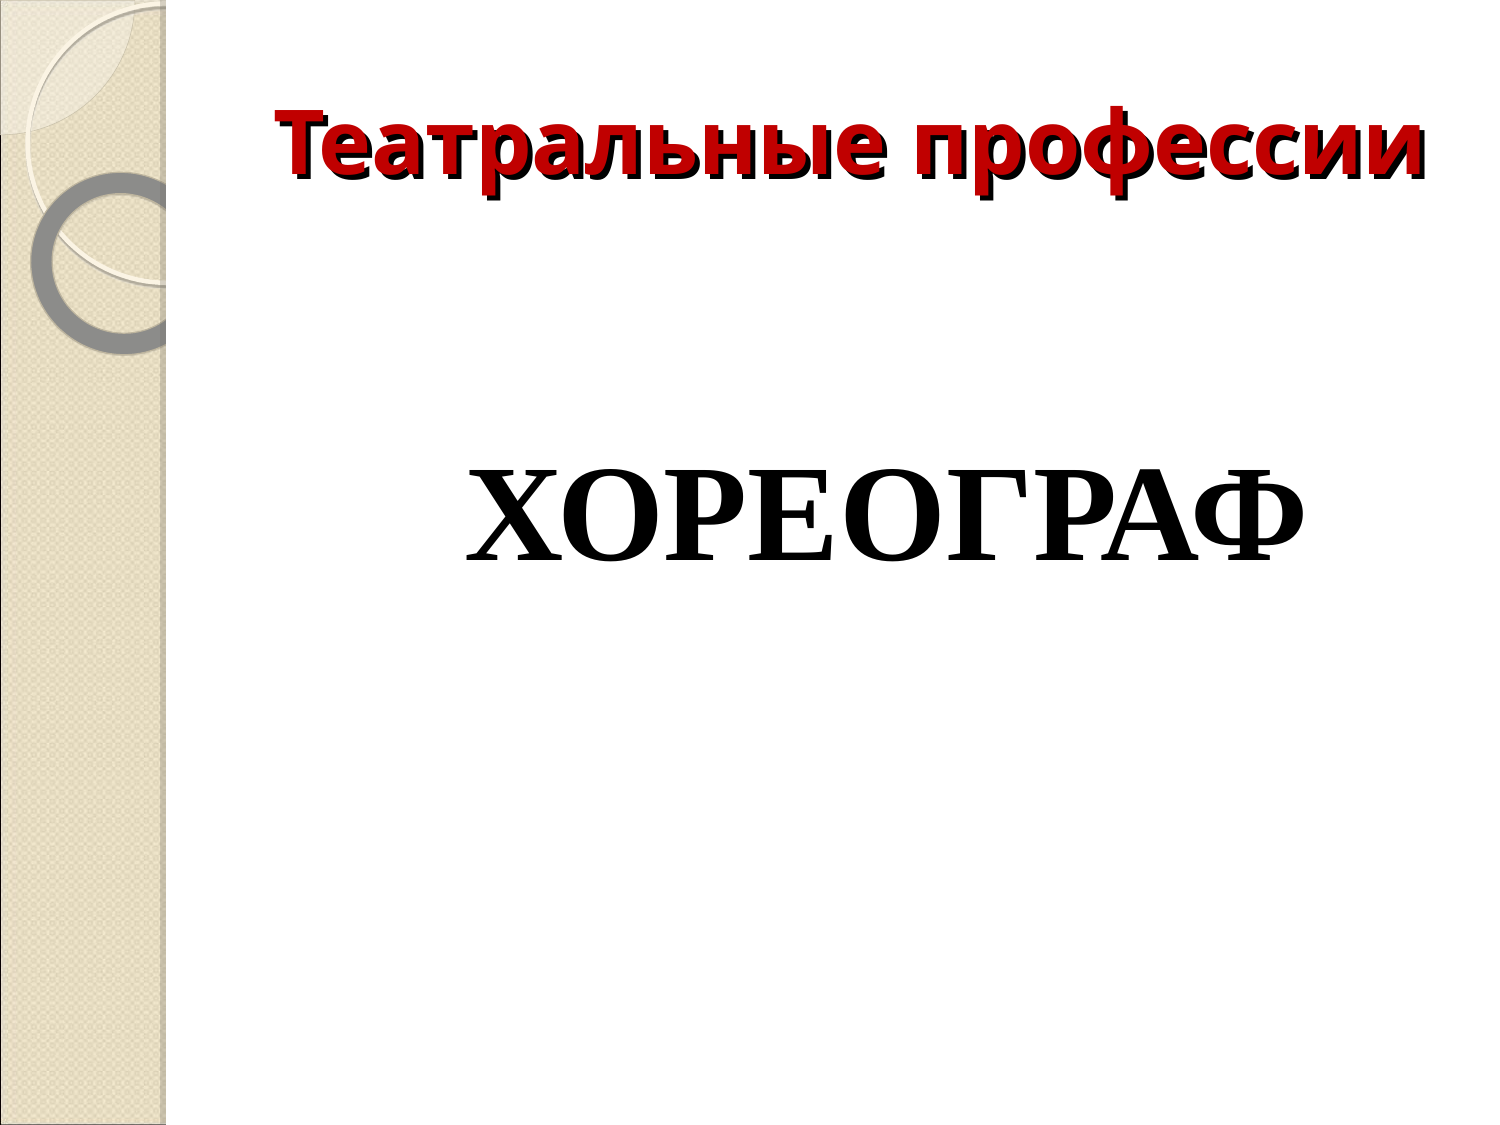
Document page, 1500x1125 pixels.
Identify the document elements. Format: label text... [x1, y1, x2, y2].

title Театральные профессии [235, 45, 1466, 233]
list ХОРЕОГРАФ [235, 237, 1466, 1026]
